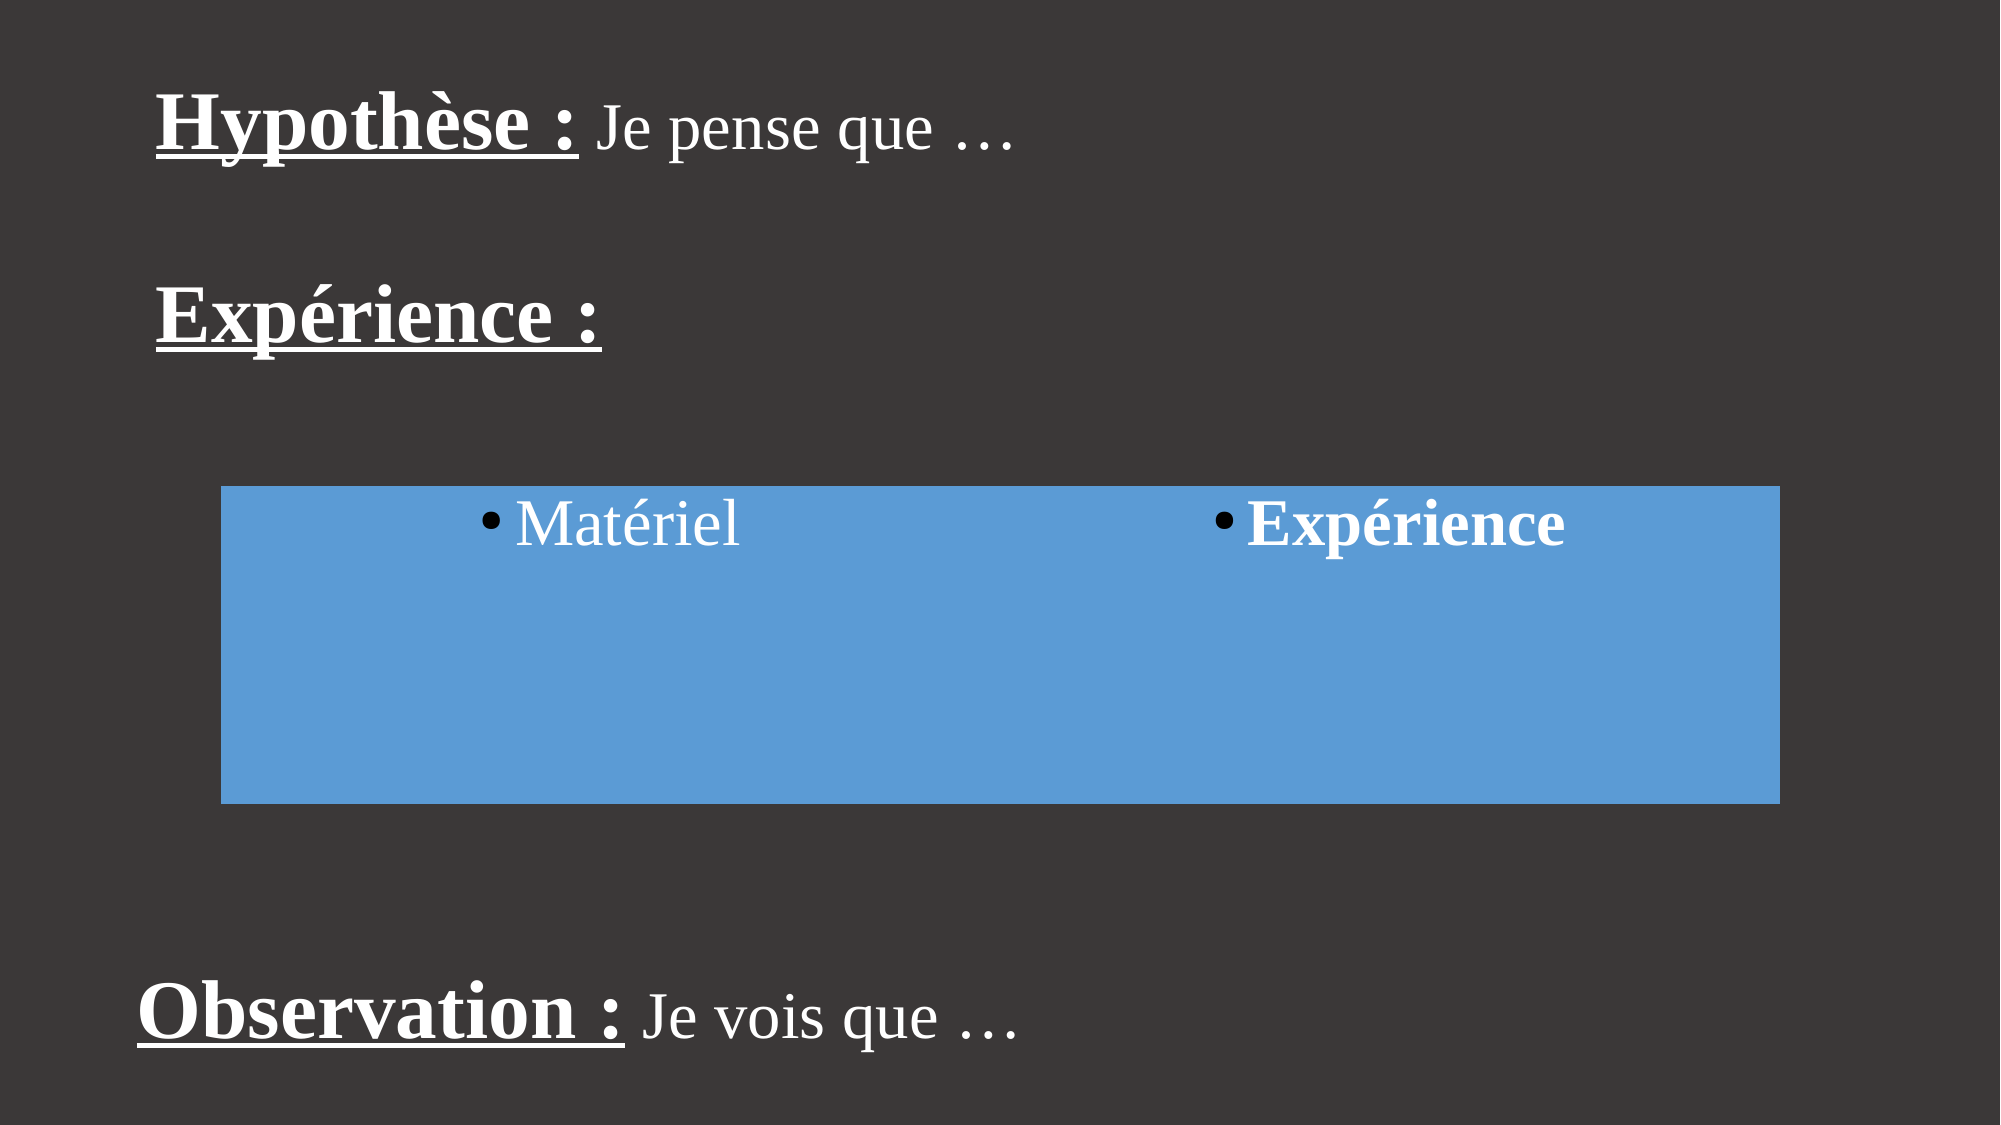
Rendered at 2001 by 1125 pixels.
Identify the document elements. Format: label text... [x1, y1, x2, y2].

text_box Expérience : [140, 251, 1897, 369]
text_box Hypothèse : Je pense que … [140, 59, 1897, 176]
table_cell [221, 592, 1000, 804]
table_header Expérience [1000, 486, 1780, 592]
table_header Matériel [221, 486, 1000, 592]
table_cell [1000, 592, 1780, 804]
text_box Observation : Je vois que … [121, 947, 1879, 1064]
